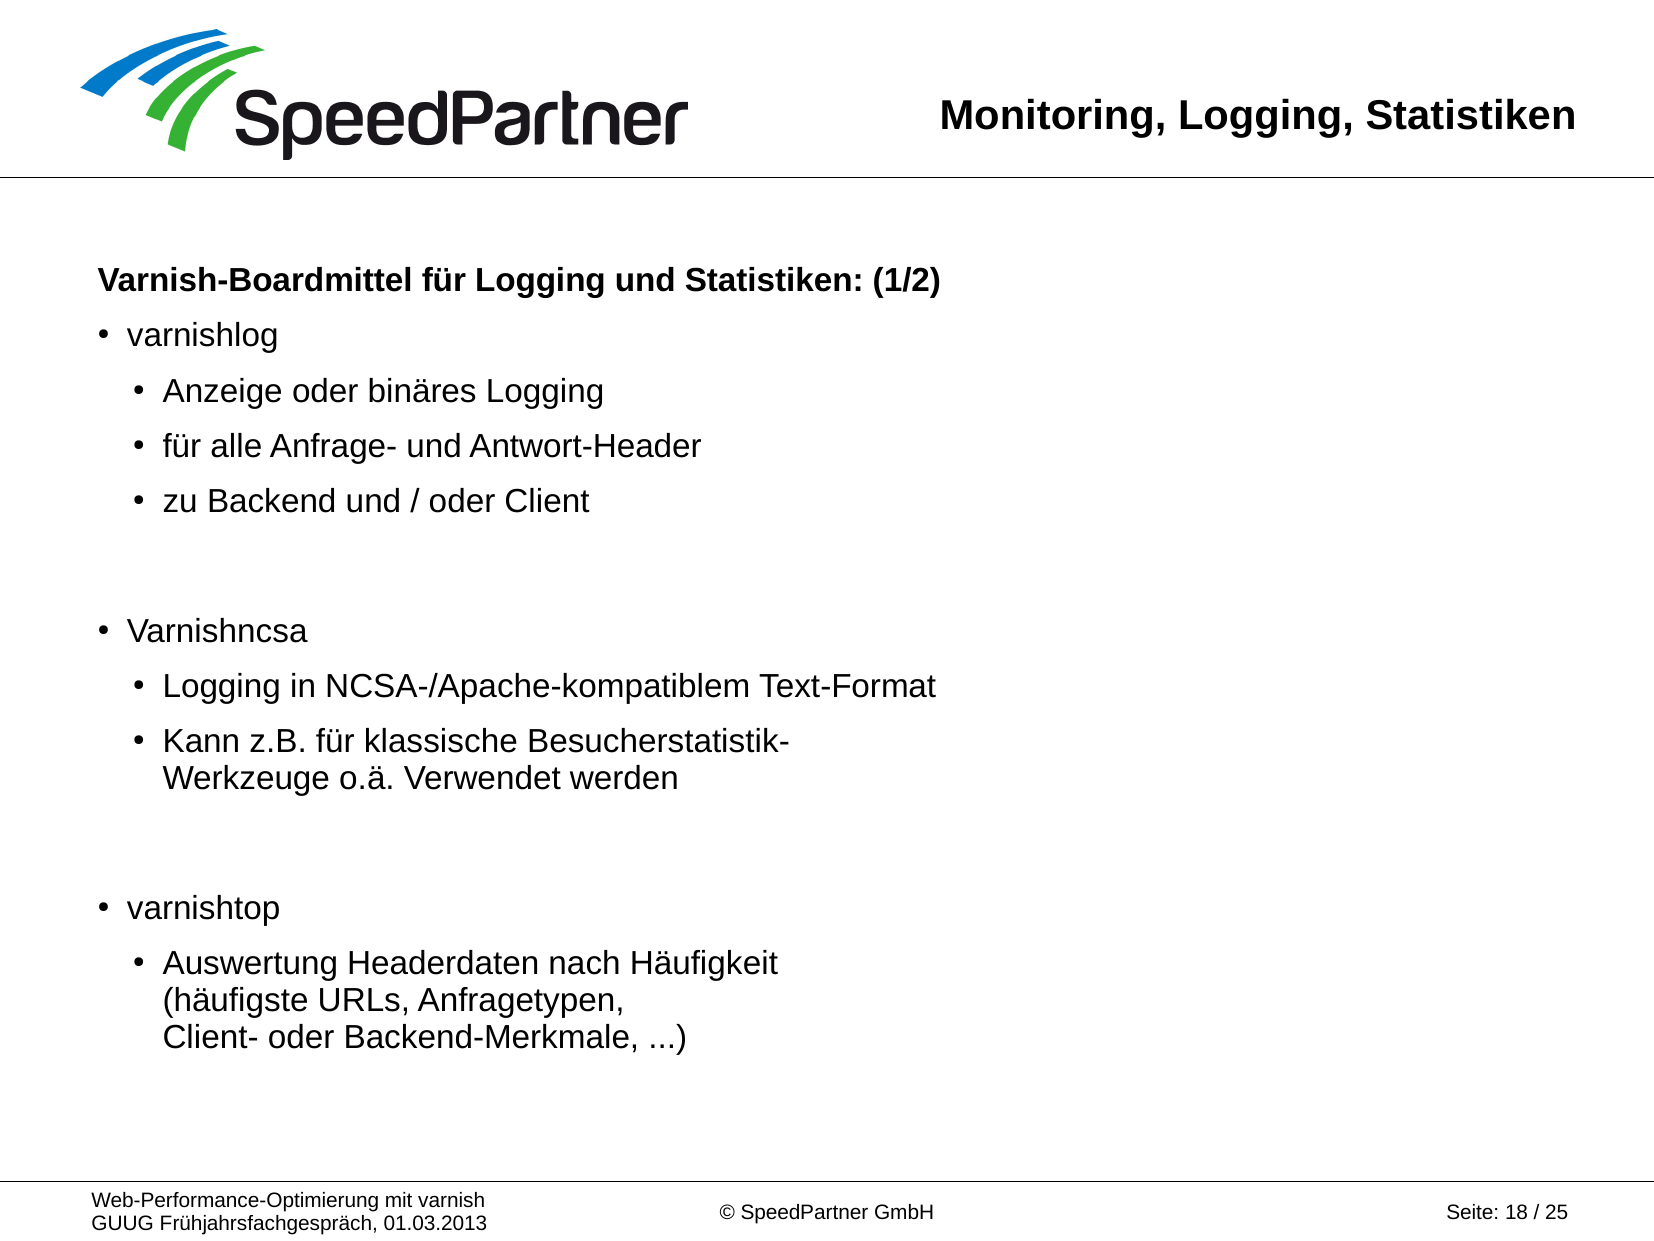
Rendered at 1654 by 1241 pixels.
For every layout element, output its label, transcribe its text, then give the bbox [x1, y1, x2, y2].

title Monitoring, Logging, Statistiken [590, 70, 1577, 160]
picture [80, 29, 688, 160]
text_box Varnish-Boardmittel für Logging und Statistiken: (1/2) varnishlog Anzeige oder binäres Logging für alle Anfrage- und Antwort-Header zu Backend und / oder Client Varnishncsa Logging in NCSA-/Apache-kompatiblem Text-Format Kann z.B. für klassische Besucherstatistik- Werkzeuge o.ä. Verwendet werden varnishtop Auswertung Headerdaten nach Häufigkeit (häufigste URLs, Anfragetypen, Client- oder Backend-Merkmale, ...) [82, 253, 1565, 1177]
